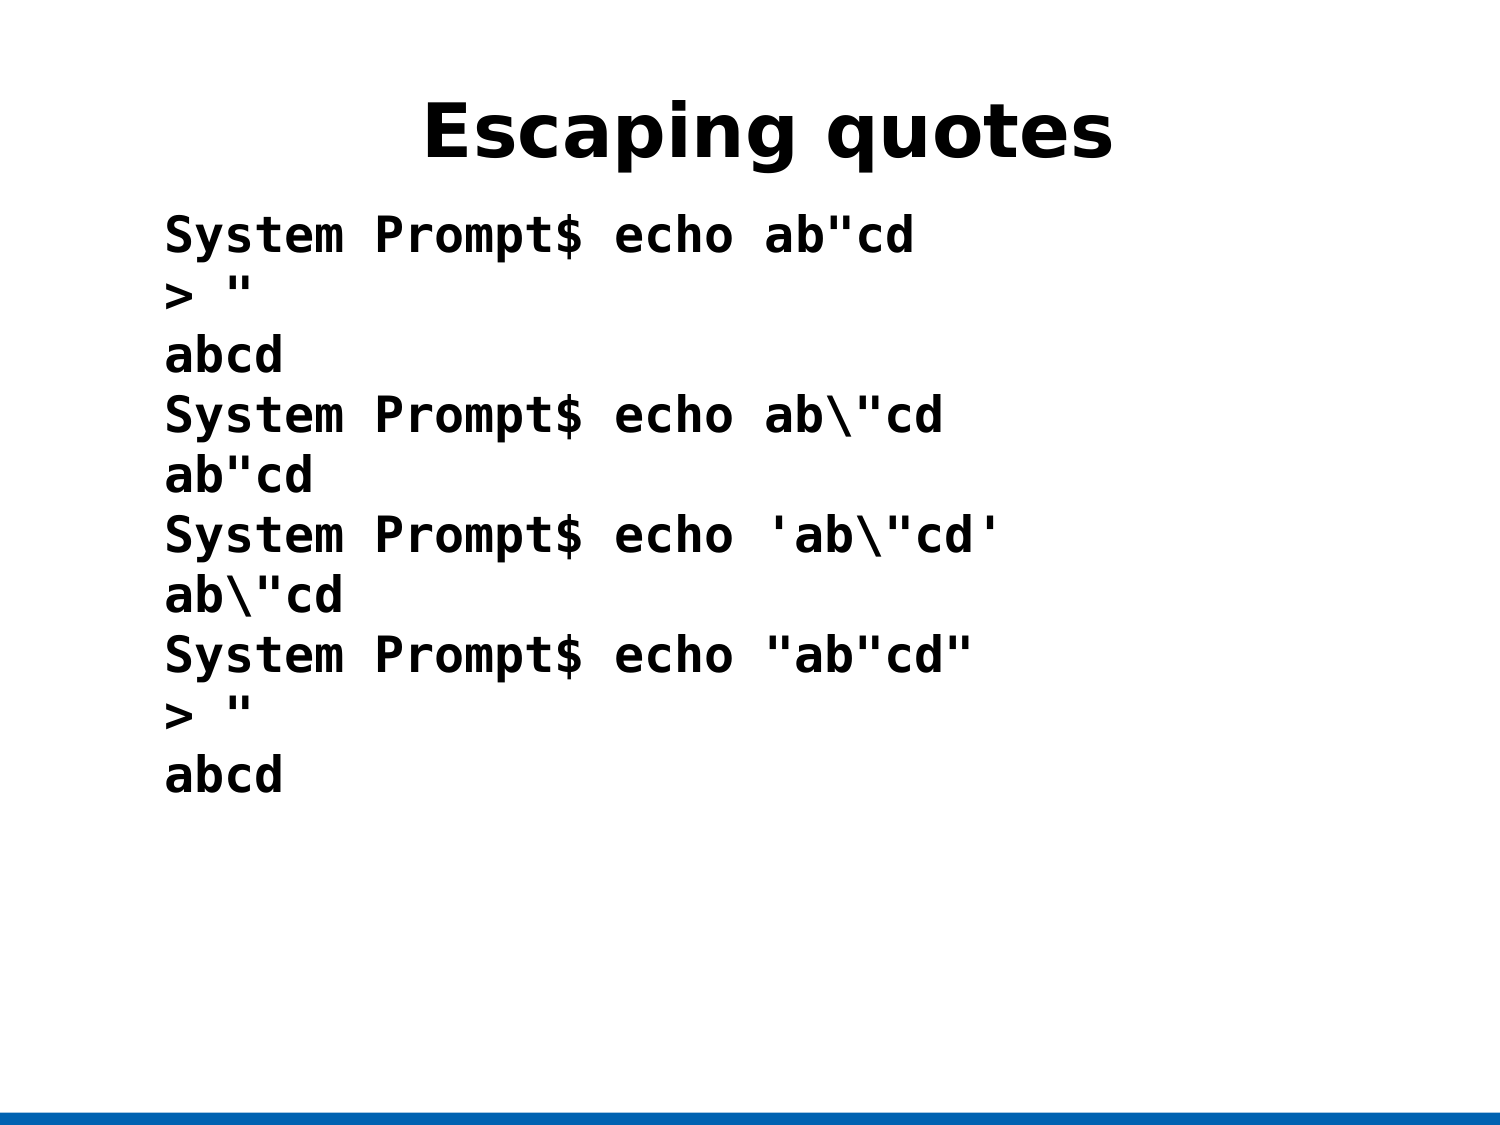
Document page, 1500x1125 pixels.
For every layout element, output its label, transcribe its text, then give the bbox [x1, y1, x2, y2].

text_box Escaping quotes System Prompt$ echo ab"cd > " abcd System Prompt$ echo ab\"cd ab"cd System Prompt$ echo 'ab\"cd' ab\"cd System Prompt$ echo "ab"cd" > " abcd [149, 74, 1388, 1032]
